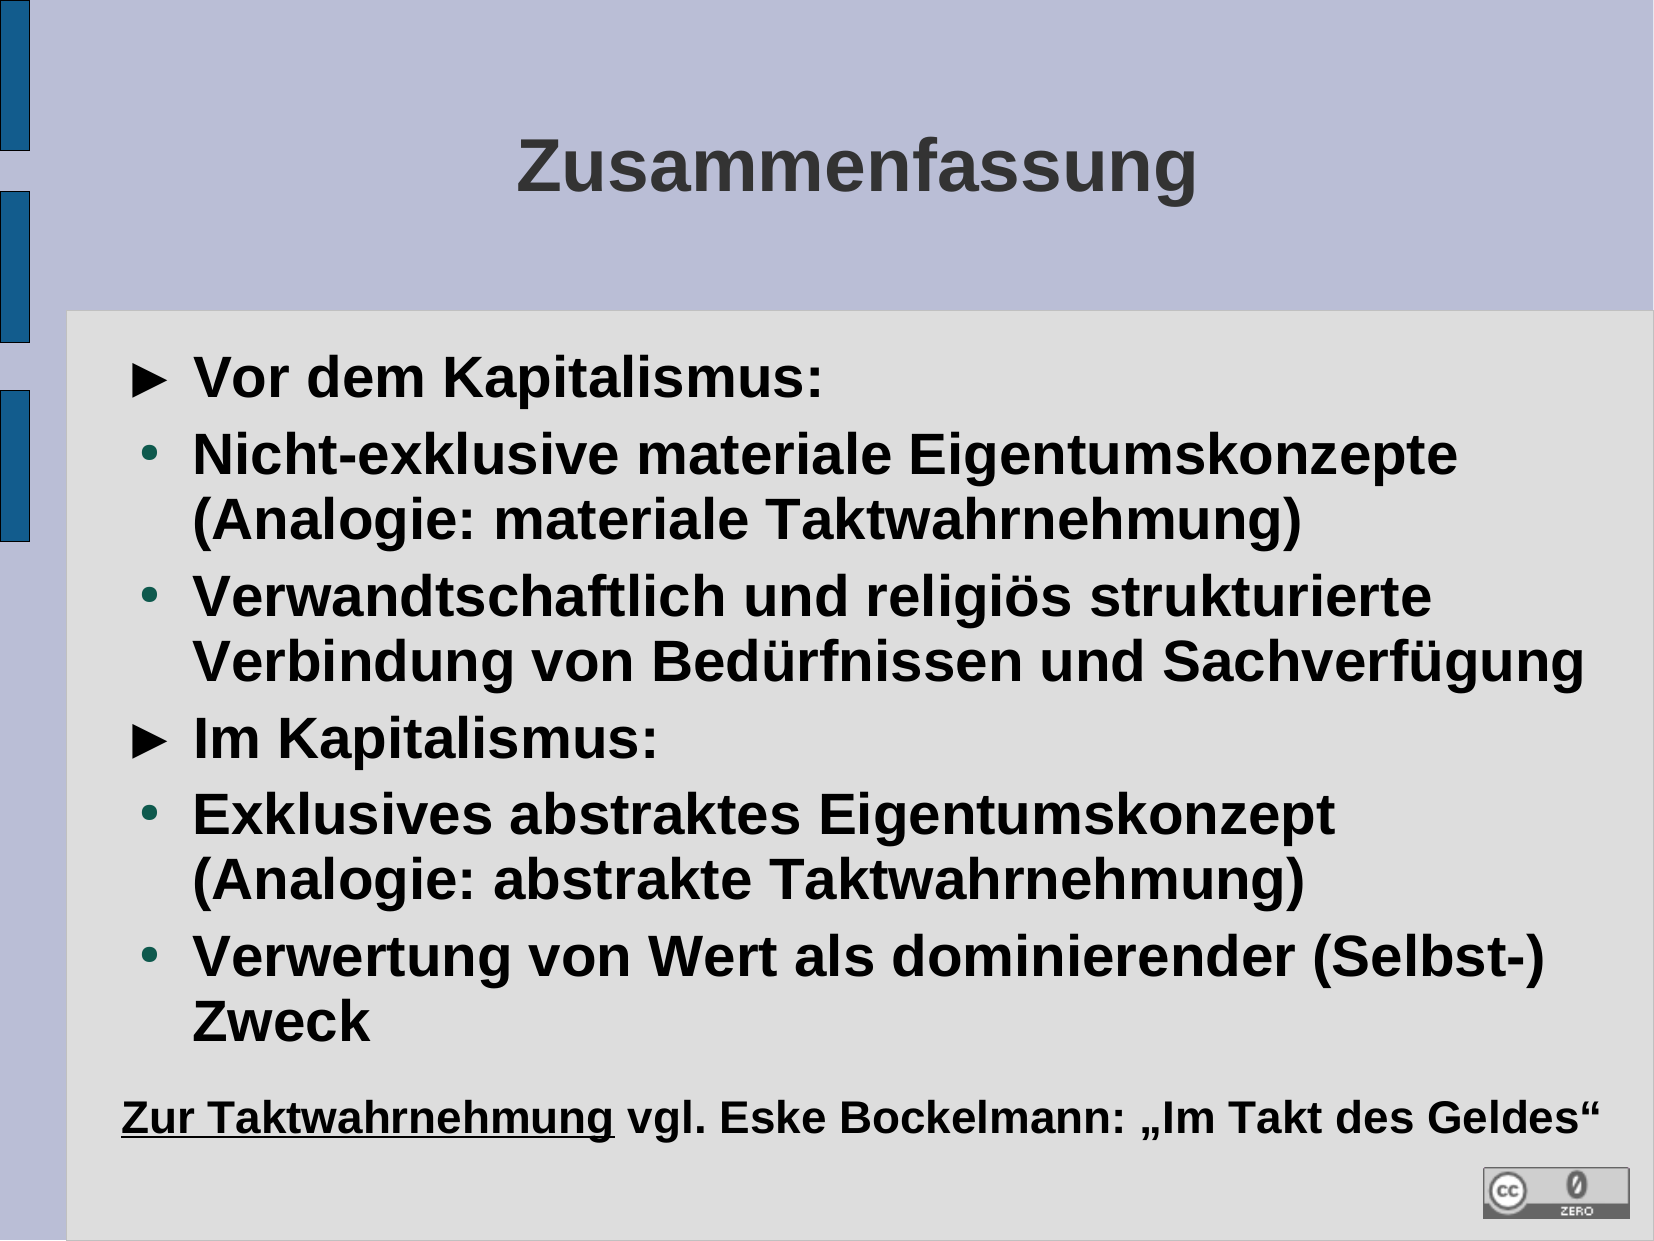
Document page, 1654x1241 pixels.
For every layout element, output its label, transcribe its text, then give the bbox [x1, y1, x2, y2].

title Zusammenfassung [121, 61, 1595, 269]
list ► Vor dem Kapitalismus: Nicht-exklusive materiale Eigentumskonzepte (Analogie: materiale Taktwahrnehmung) Verwandtschaftlich und religiös strukturierte Verbindung von Bedürfnissen und Sachverfügung ► Im Kapitalismus: Exklusives abstraktes Eigentumskonzept (Analogie: abstrakte Taktwahrnehmung) Verwertung von Wert als dominierender (Selbst-) Zweck Zur Taktwahrnehmung vgl. Eske Bockelmann: „Im Takt des Geldes“ [121, 344, 1625, 1144]
picture [1483, 1167, 1630, 1219]
